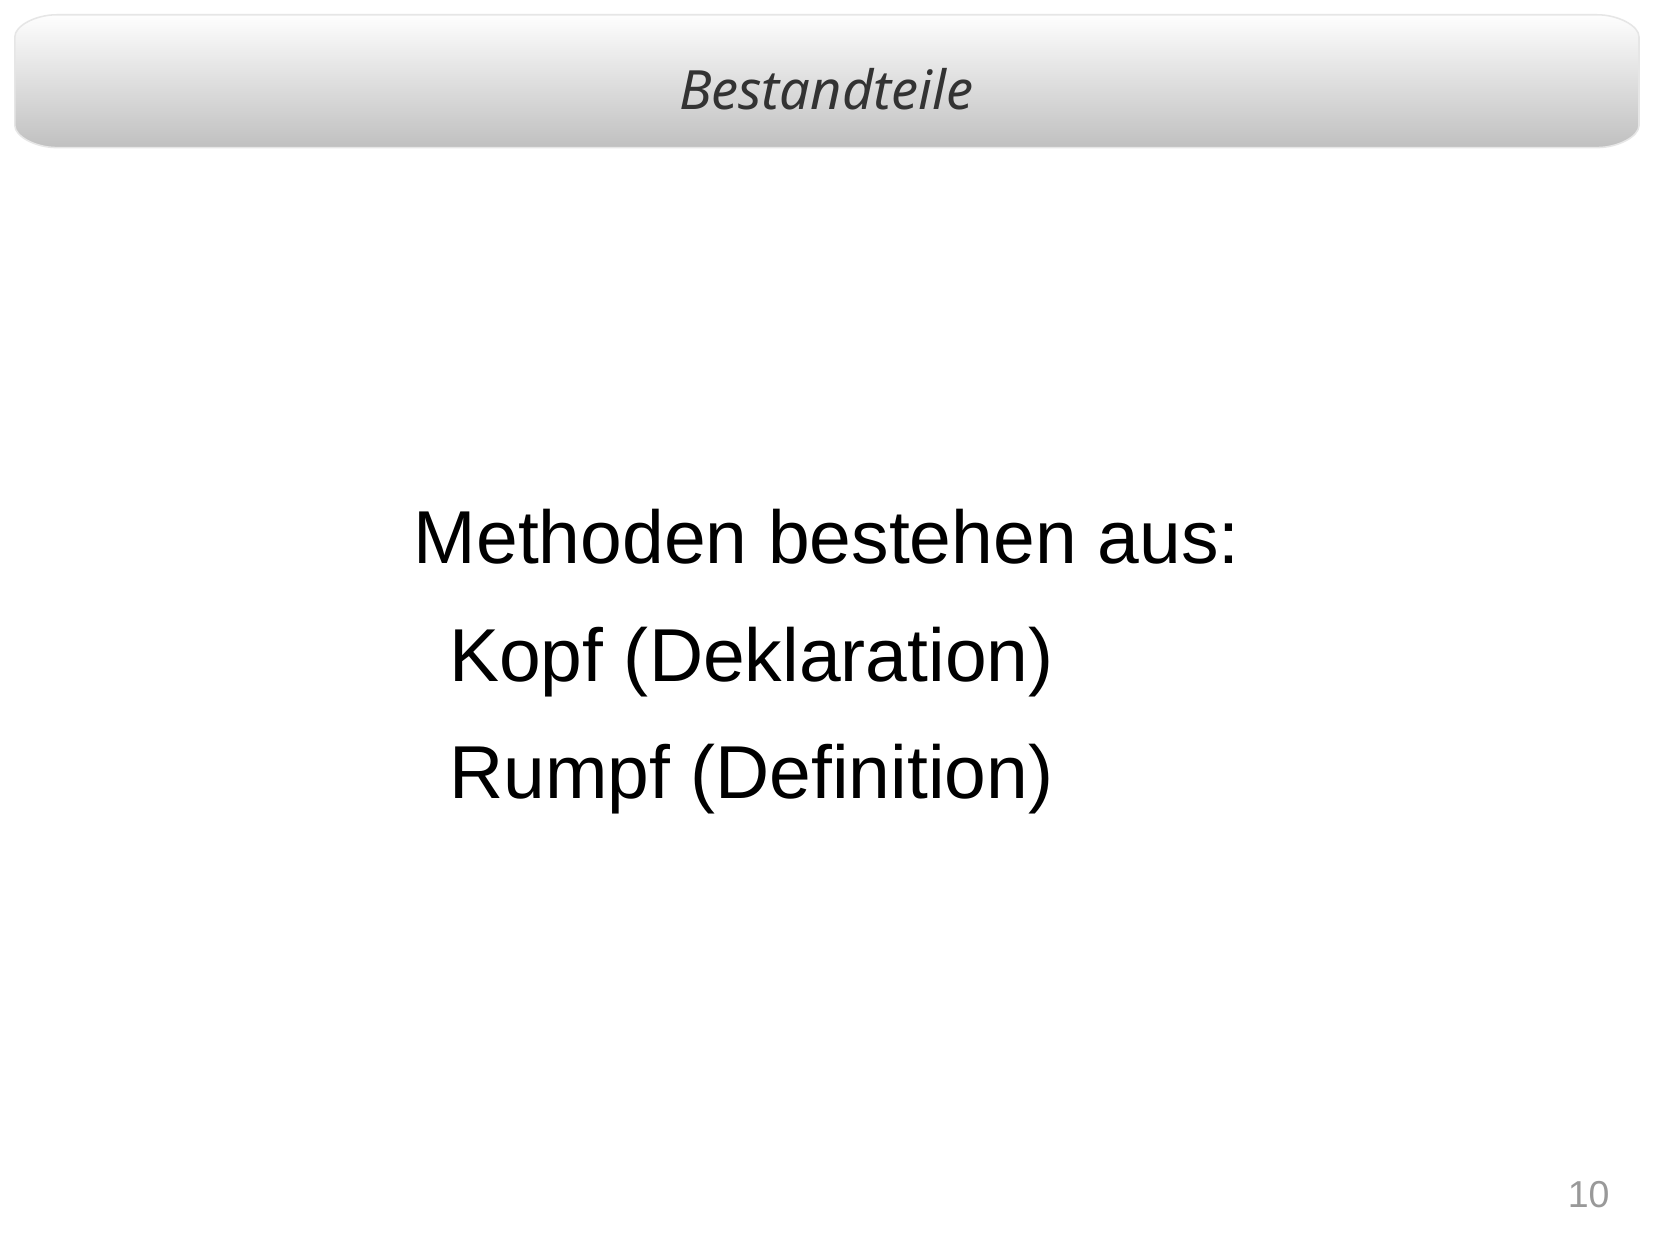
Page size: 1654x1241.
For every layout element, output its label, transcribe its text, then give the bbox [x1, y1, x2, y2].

title Bestandteile [29, 29, 1624, 148]
text_box Methoden bestehen aus: Kopf (Deklaration) Rumpf (Definition) [399, 488, 1240, 823]
